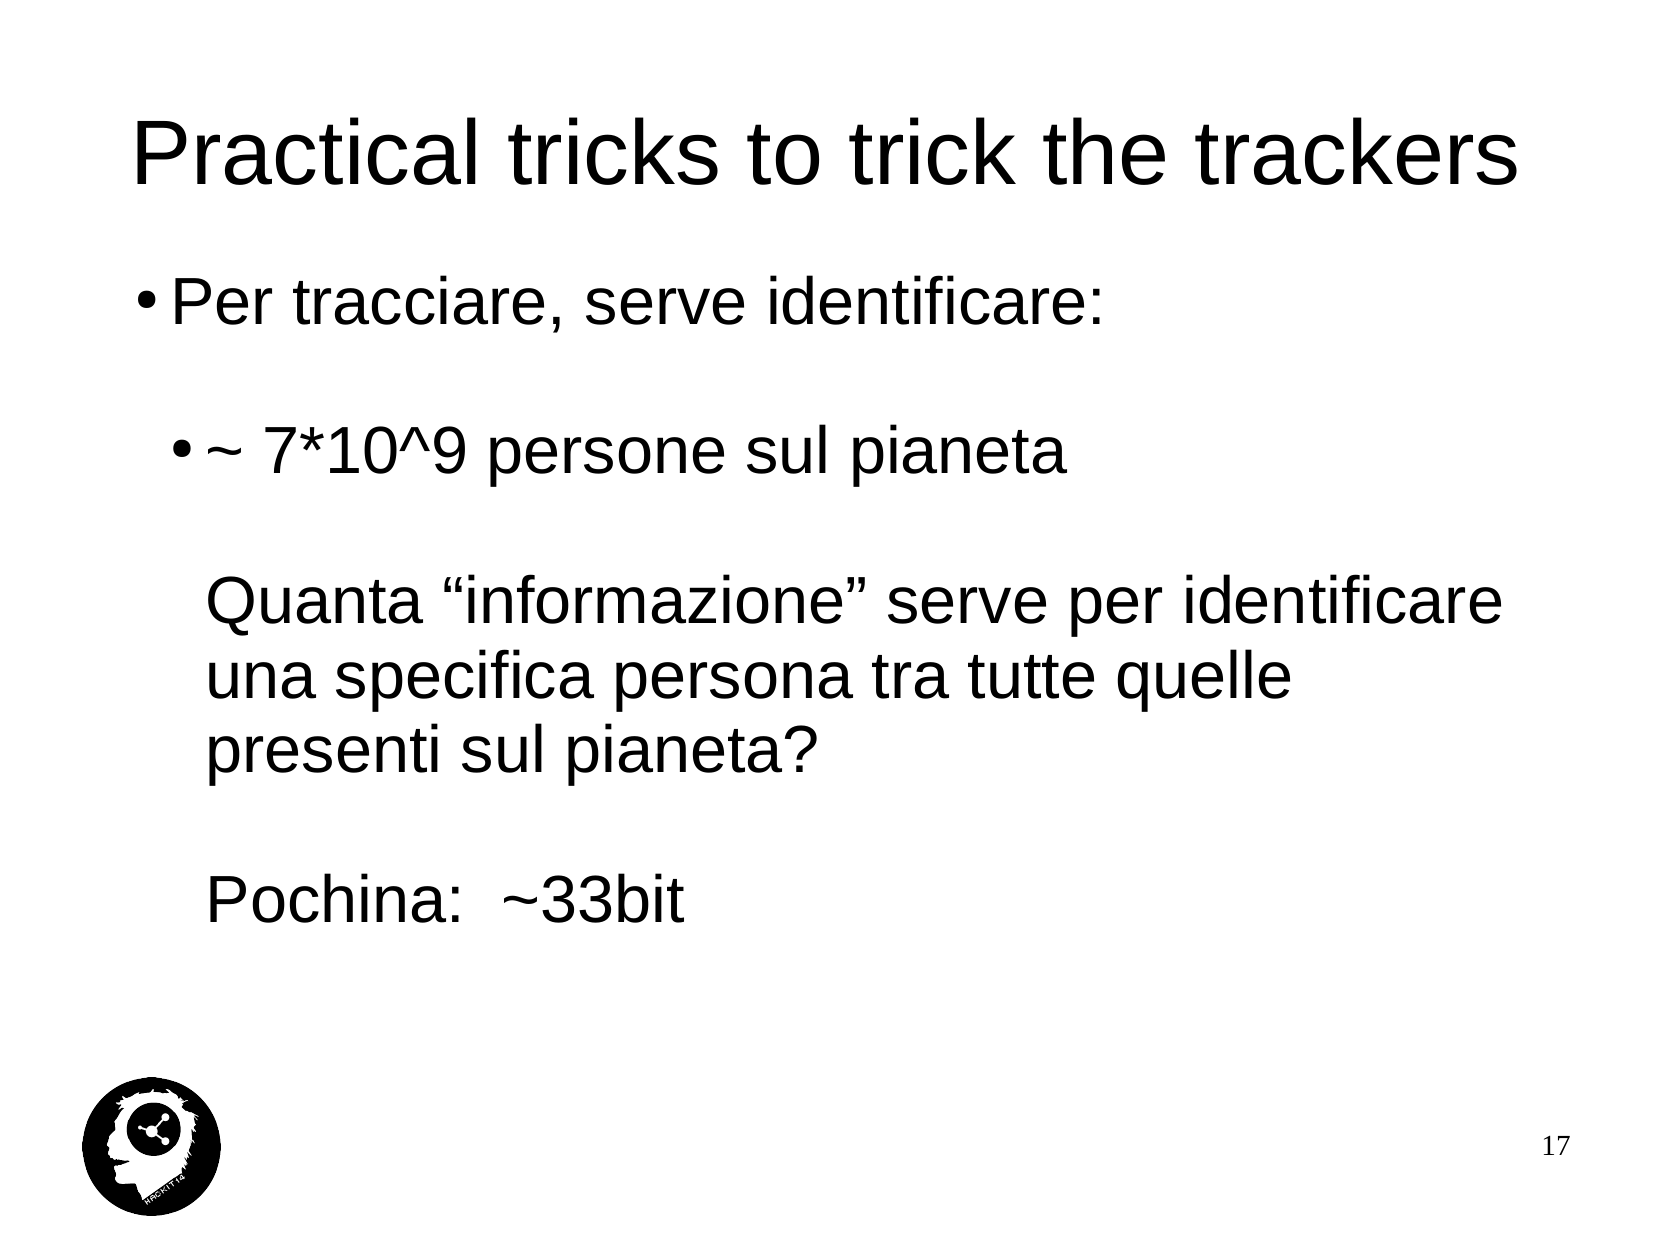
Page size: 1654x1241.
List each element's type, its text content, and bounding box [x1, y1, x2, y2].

picture [82, 1077, 221, 1216]
text_box Per tracciare, serve identificare: ~ 7*10^9 persone sul pianeta Quanta “informazione” serve per identificare una specifica persona tra tutte quelle presenti sul pianeta? Pochina: ~33bit [120, 256, 1531, 945]
title Practical tricks to trick the trackers [82, 49, 1571, 257]
